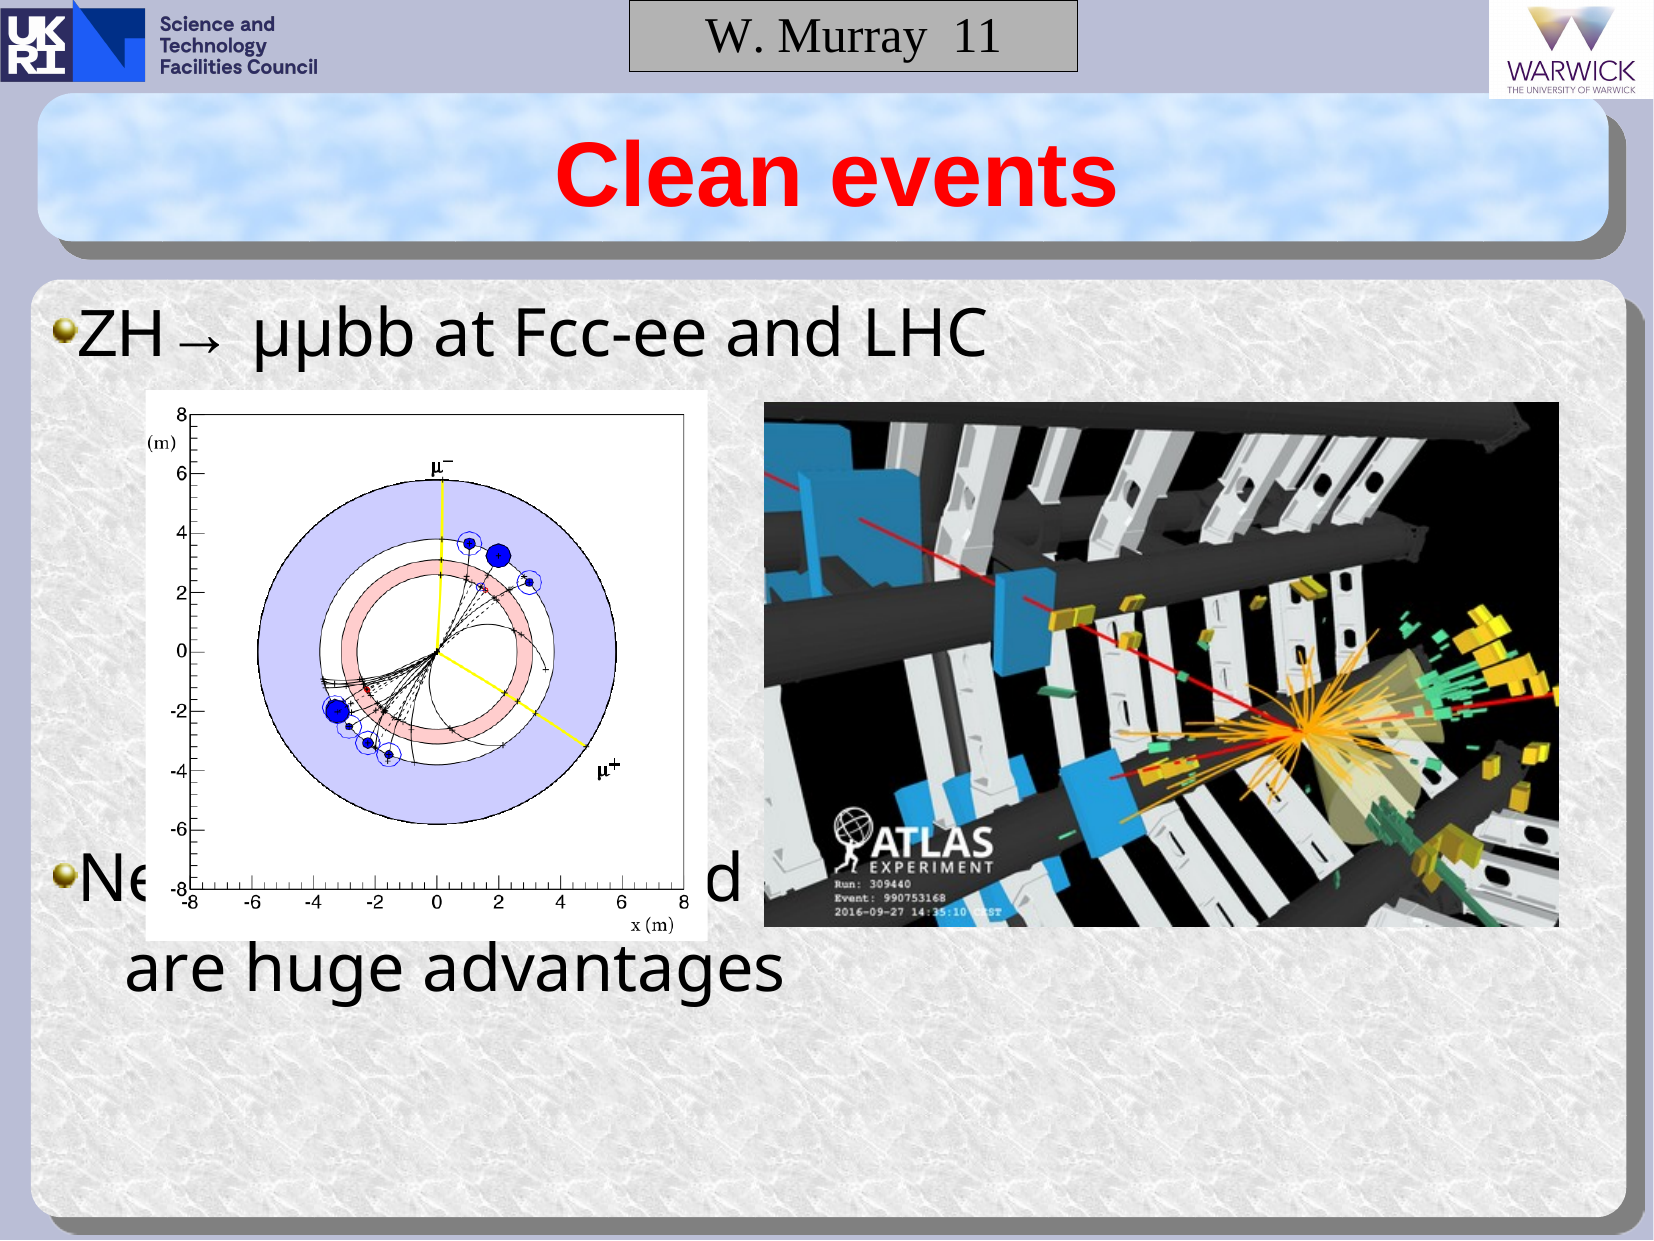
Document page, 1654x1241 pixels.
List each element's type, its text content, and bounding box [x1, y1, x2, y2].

title Clean events [90, 101, 1584, 249]
list ZH→ μμbb at Fcc-ee and LHC Negligible pileup and conservation of energy are huge advantages [53, 285, 1588, 1193]
picture [30, 279, 1627, 1218]
picture [37, 0, 1654, 242]
picture [0, 0, 317, 82]
